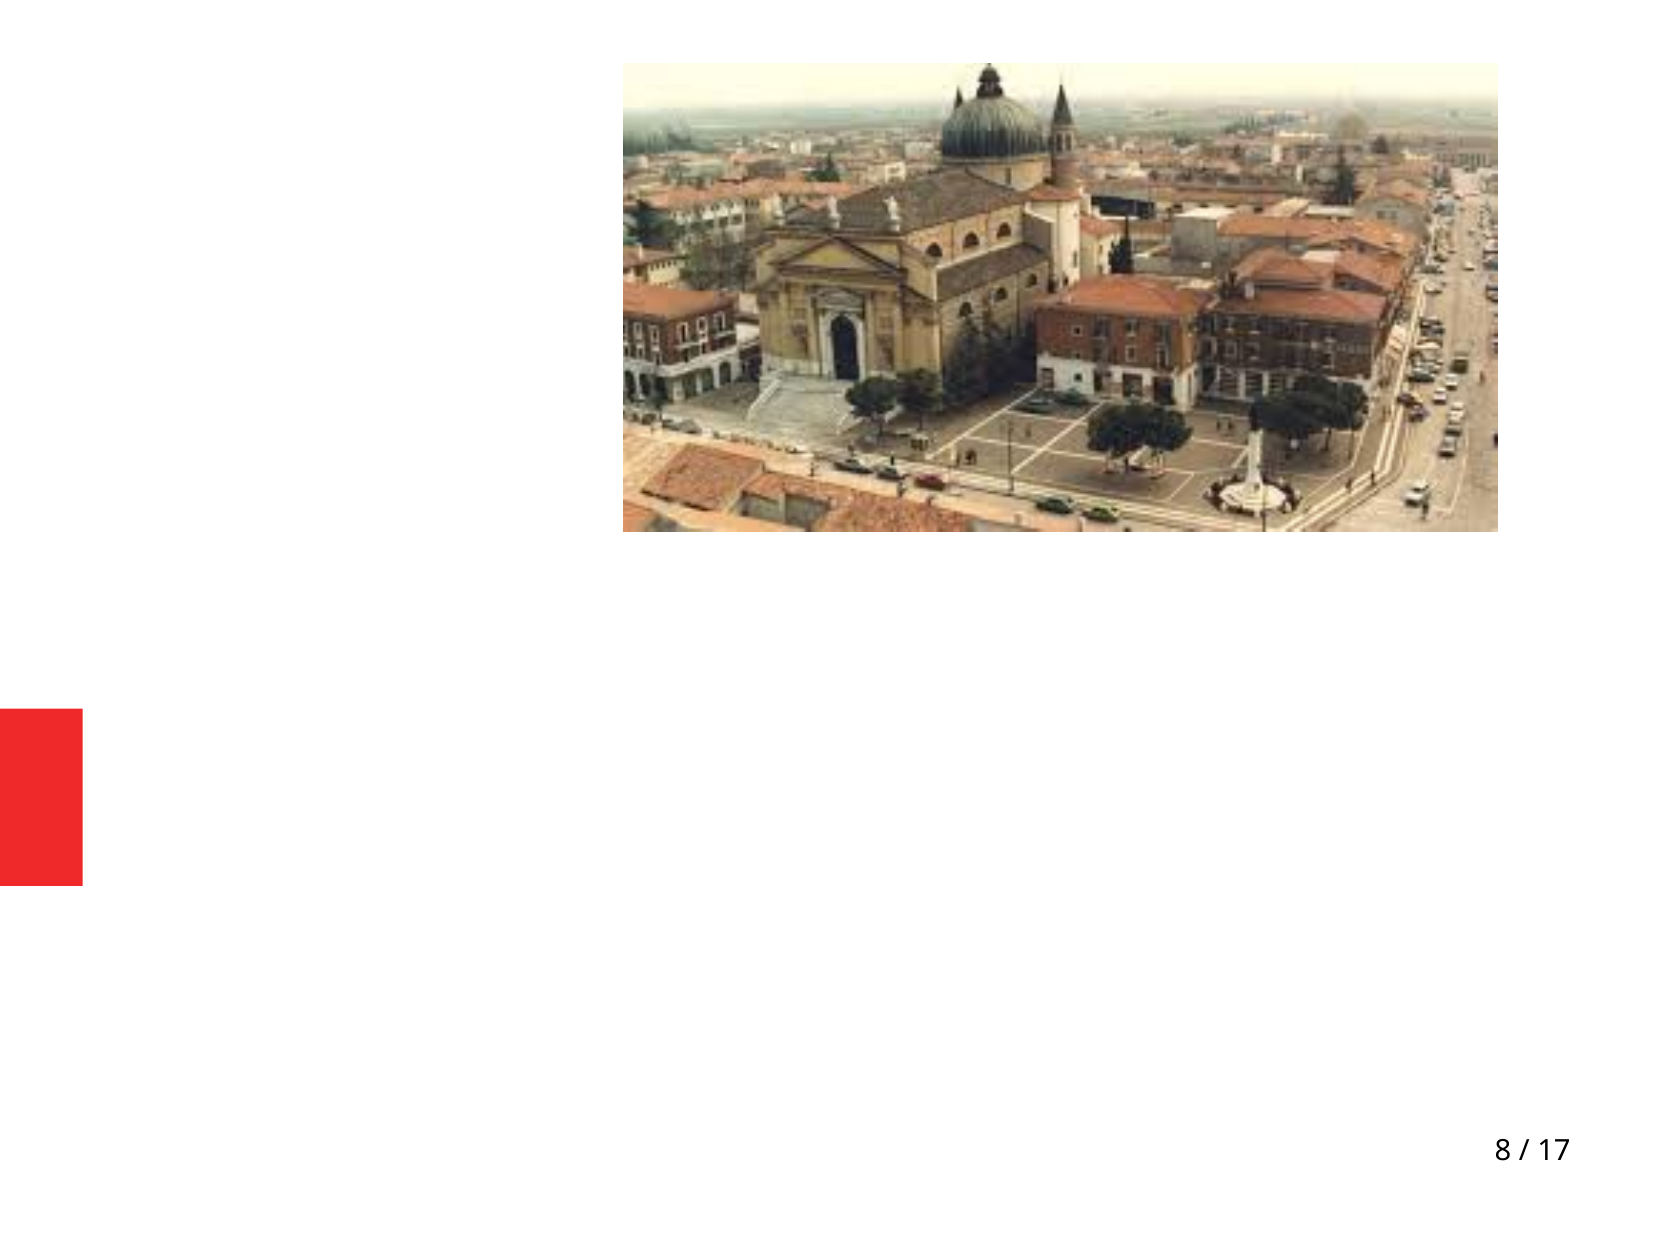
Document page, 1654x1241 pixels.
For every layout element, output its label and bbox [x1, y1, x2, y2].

picture [623, 63, 1498, 532]
